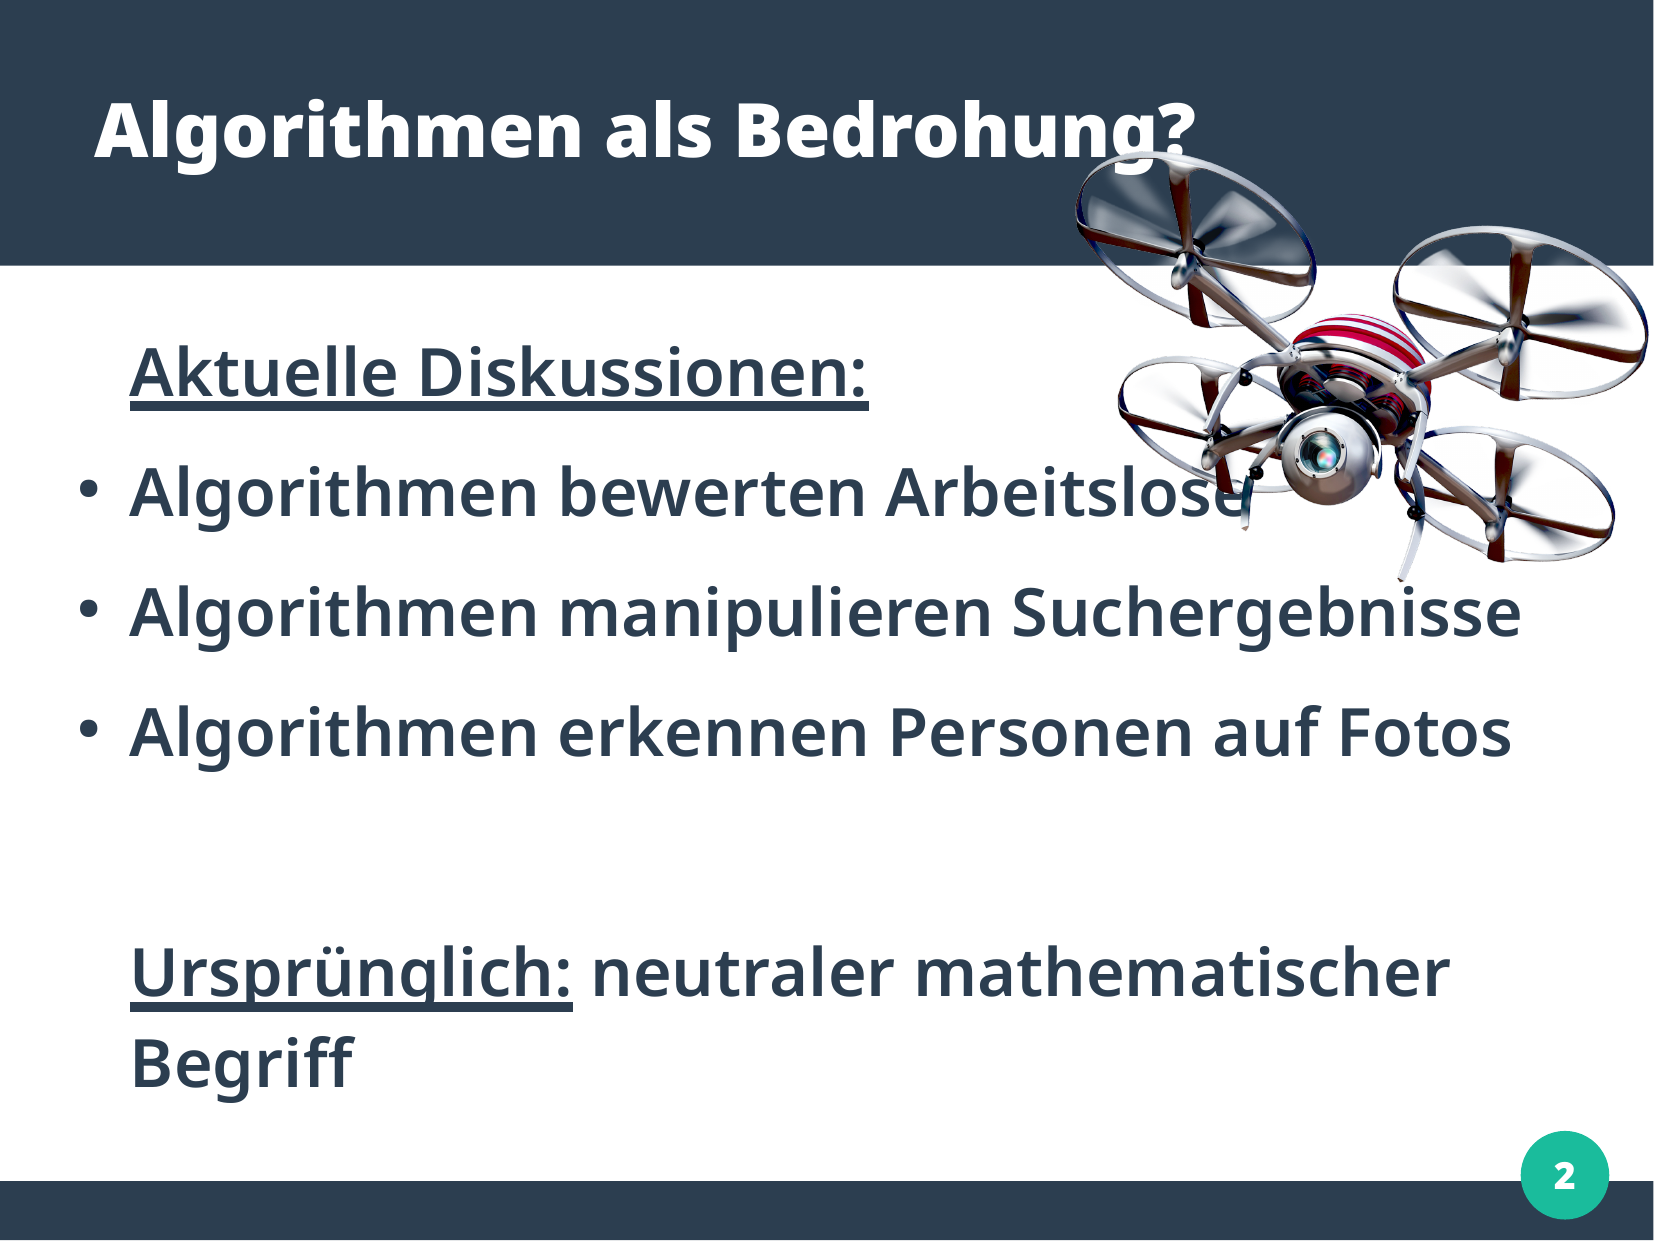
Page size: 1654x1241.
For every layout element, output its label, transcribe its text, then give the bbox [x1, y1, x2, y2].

list Aktuelle Diskussionen: Algorithmen bewerten Arbeitslose Algorithmen manipulieren Suchergebnisse Algorithmen erkennen Personen auf Fotos Ursprünglich: neutraler mathematischer Begriff [59, 324, 1595, 1152]
picture [974, 123, 1654, 621]
title Algorithmen als Bedrohung? [59, 49, 1595, 207]
